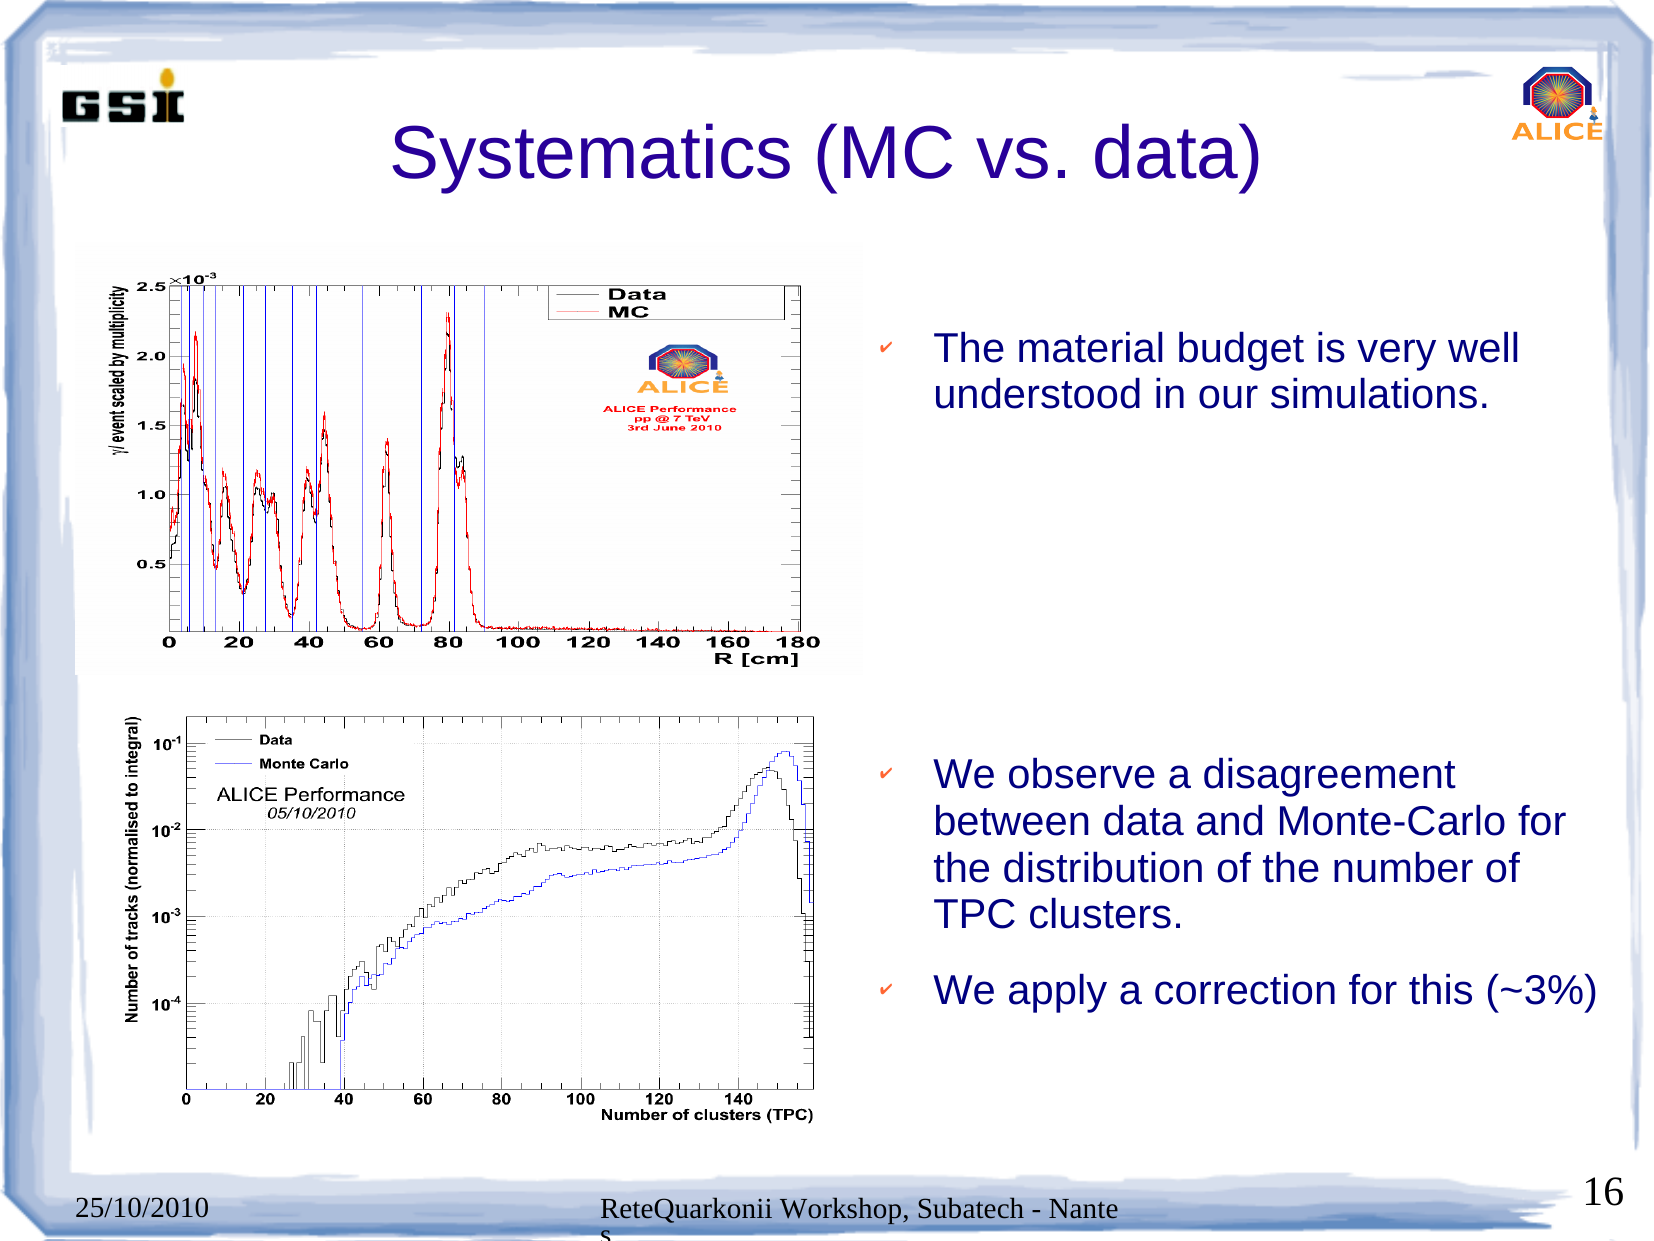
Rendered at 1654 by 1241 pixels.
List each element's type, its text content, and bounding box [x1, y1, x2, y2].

list The material budget is very well understood in our simulations. We observe a disagreement between data and Monte-Carlo for the distribution of the number of TPC clusters. We apply a correction for this (~3%) [862, 324, 1613, 1014]
picture [0, 0, 1654, 1241]
title Systematics (MC vs. data) [82, 56, 1571, 250]
